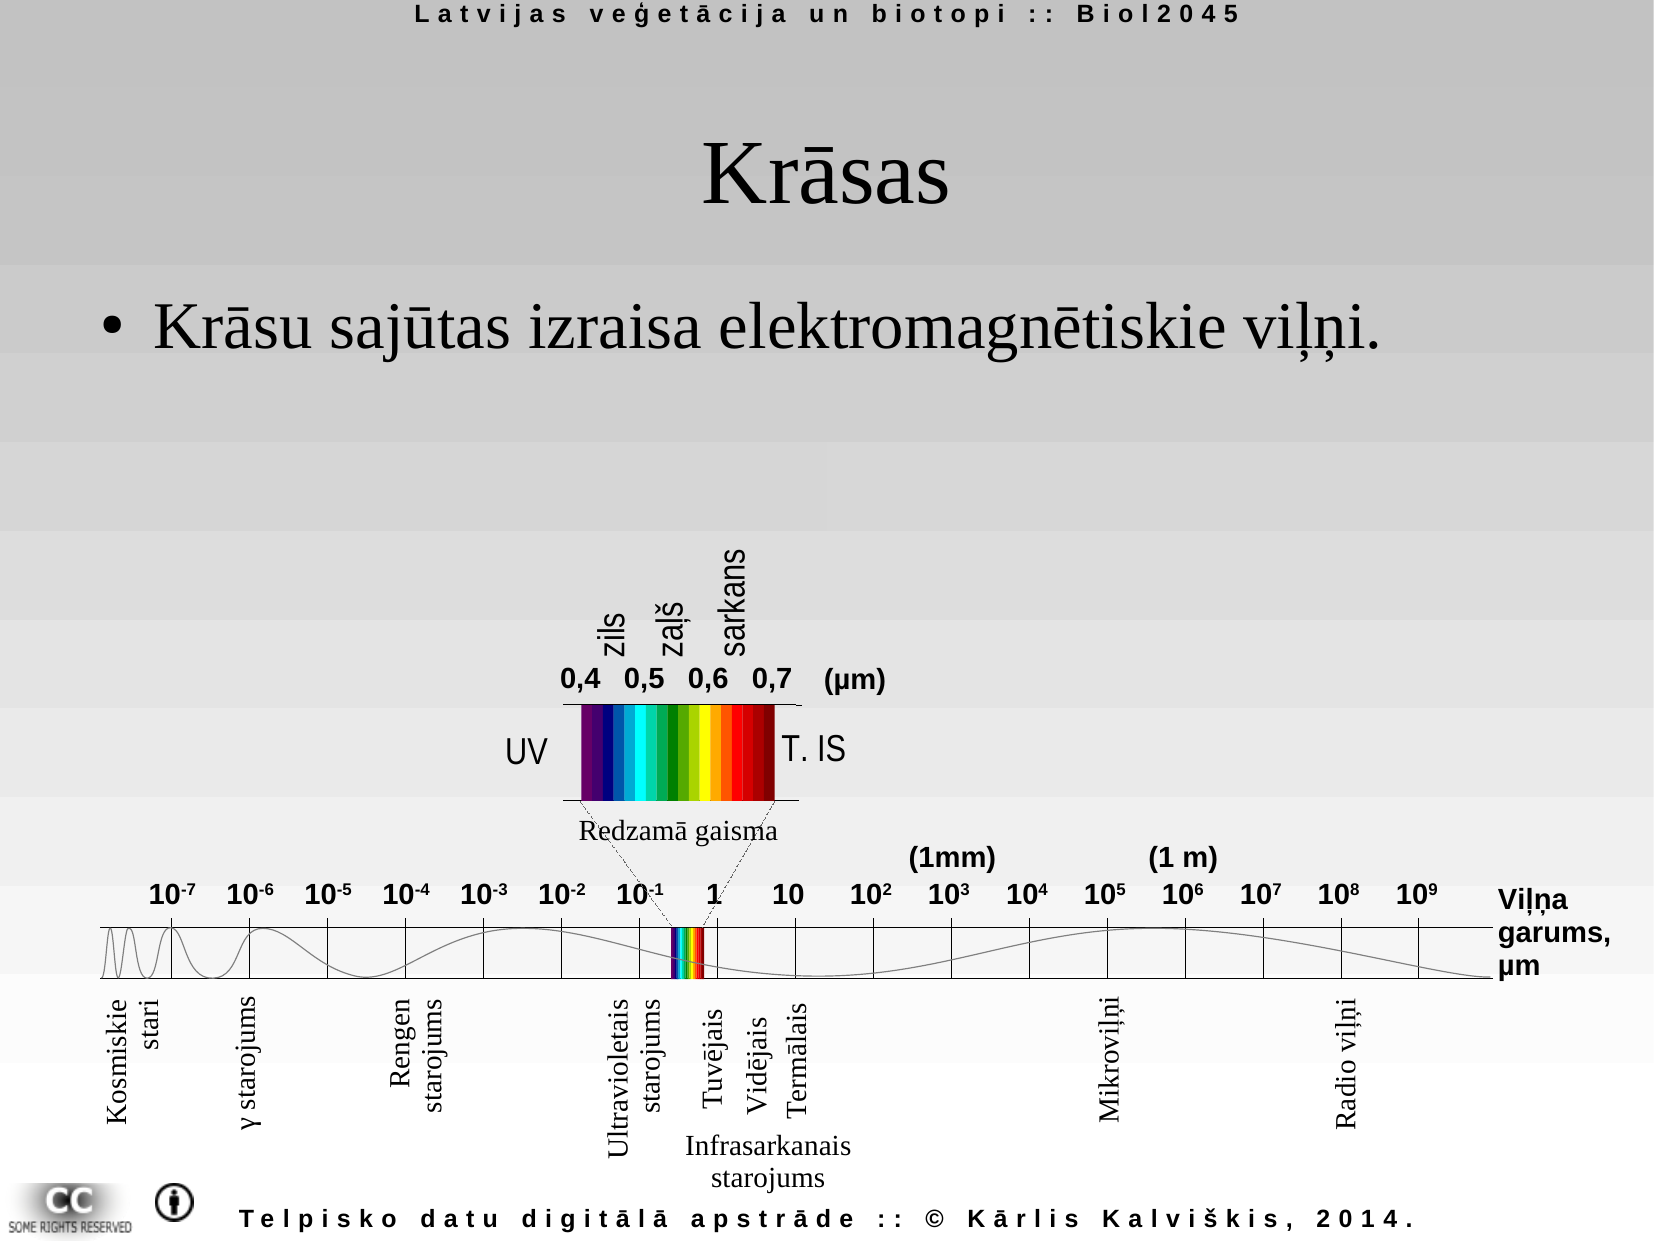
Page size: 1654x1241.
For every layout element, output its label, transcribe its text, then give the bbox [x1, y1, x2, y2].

text_box 0,4 [559, 661, 624, 695]
text_box Viļņa garums, µm [1497, 882, 1612, 982]
text_box 103 [927, 878, 971, 912]
text_box (1mm) [908, 841, 997, 874]
list Krāsu sajūtas izraisa elektromagnētiskie viļņi. [82, 289, 1571, 1113]
text_box UV [505, 729, 562, 772]
text_box [671, 927, 681, 958]
text_box Radio viļņi [1329, 995, 1362, 1131]
text_box sarkans [709, 526, 752, 658]
text_box [671, 959, 681, 980]
text_box 10-7 [148, 878, 197, 912]
text_box 106 [1161, 878, 1204, 912]
text_box Mikroviļņi [1092, 995, 1125, 1124]
text_box 10-1 [616, 878, 665, 912]
text_box [657, 705, 775, 801]
text_box 0,6 [687, 661, 751, 695]
text_box Kosmiskie stari [99, 995, 165, 1126]
text_box [685, 927, 705, 963]
text_box 1 [705, 878, 723, 912]
text_box 107 [1239, 878, 1282, 912]
picture [0, 0, 1654, 1241]
text_box 105 [1083, 878, 1127, 912]
title Krāsas [29, 49, 1625, 296]
text_box 10-5 [304, 878, 353, 912]
text_box 104 [1005, 878, 1049, 912]
text_box Infrasarkanais starojums [685, 1129, 861, 1195]
text_box 10-6 [226, 878, 275, 912]
text_box 10-3 [460, 878, 509, 912]
text_box (1 m) [1148, 841, 1219, 874]
text_box Termālais [780, 997, 813, 1121]
text_box γ starojums [228, 995, 262, 1131]
text_box T. IS [781, 726, 861, 769]
text_box [685, 962, 705, 980]
text_box Tuvējais [695, 995, 729, 1110]
text_box 109 [1395, 878, 1438, 912]
text_box 102 [850, 878, 893, 912]
text_box 10-4 [382, 878, 431, 912]
text_box Ultravioletais starojums [601, 995, 666, 1160]
text_box (µm) [823, 663, 888, 697]
text_box zaļš [647, 590, 691, 658]
text_box 0,5 [624, 661, 687, 695]
text_box Rengen starojums [383, 995, 448, 1114]
text_box 0,7 [751, 661, 825, 695]
text_box 10 [772, 878, 805, 912]
text_box [581, 705, 645, 801]
text_box zils [589, 600, 632, 658]
text_box Redzamā gaisma [578, 814, 794, 852]
text_box Vidējais [740, 999, 773, 1116]
text_box 10-2 [538, 878, 587, 912]
text_box 108 [1317, 878, 1360, 912]
